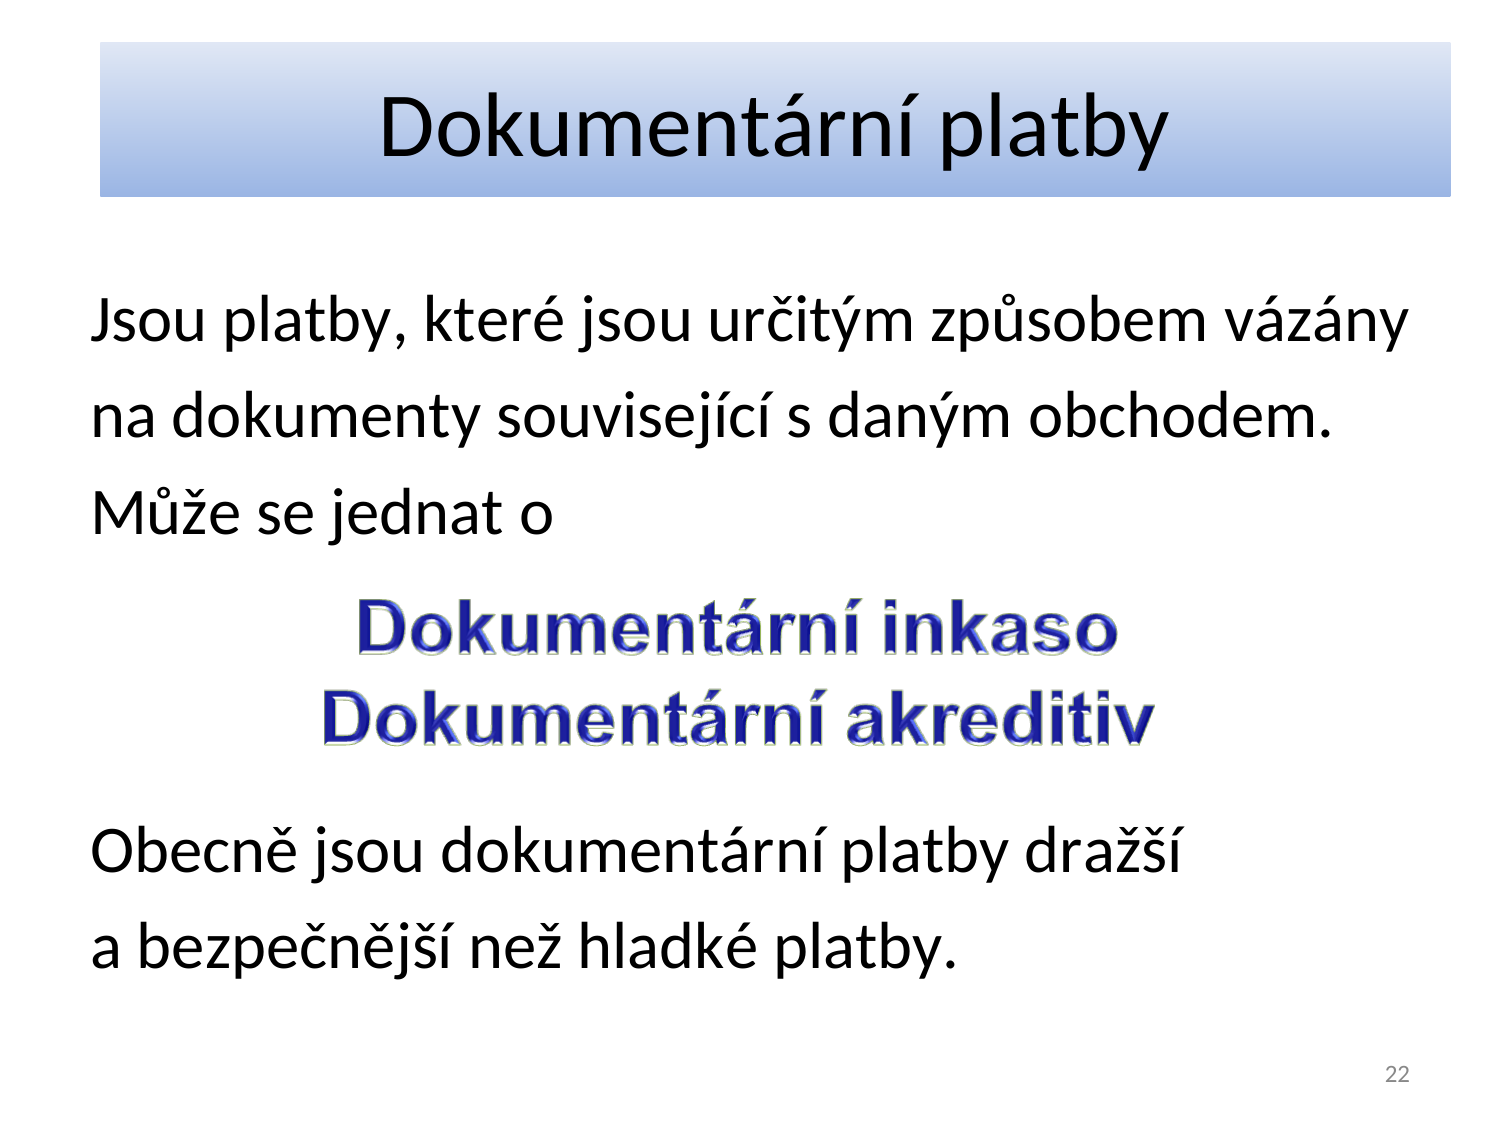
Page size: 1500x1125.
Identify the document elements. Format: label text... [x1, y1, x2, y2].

picture [272, 556, 1222, 772]
text_box <číslo> [1074, 1042, 1426, 1103]
list Jsou platby, které jsou určitým způsobem vázány na dokumenty související s daným obchodem. Může se jednat o Obecně jsou dokumentární platby dražší a bezpečnější než hladké platby. [75, 267, 1471, 1024]
title Dokumentární platby [100, 42, 1451, 197]
